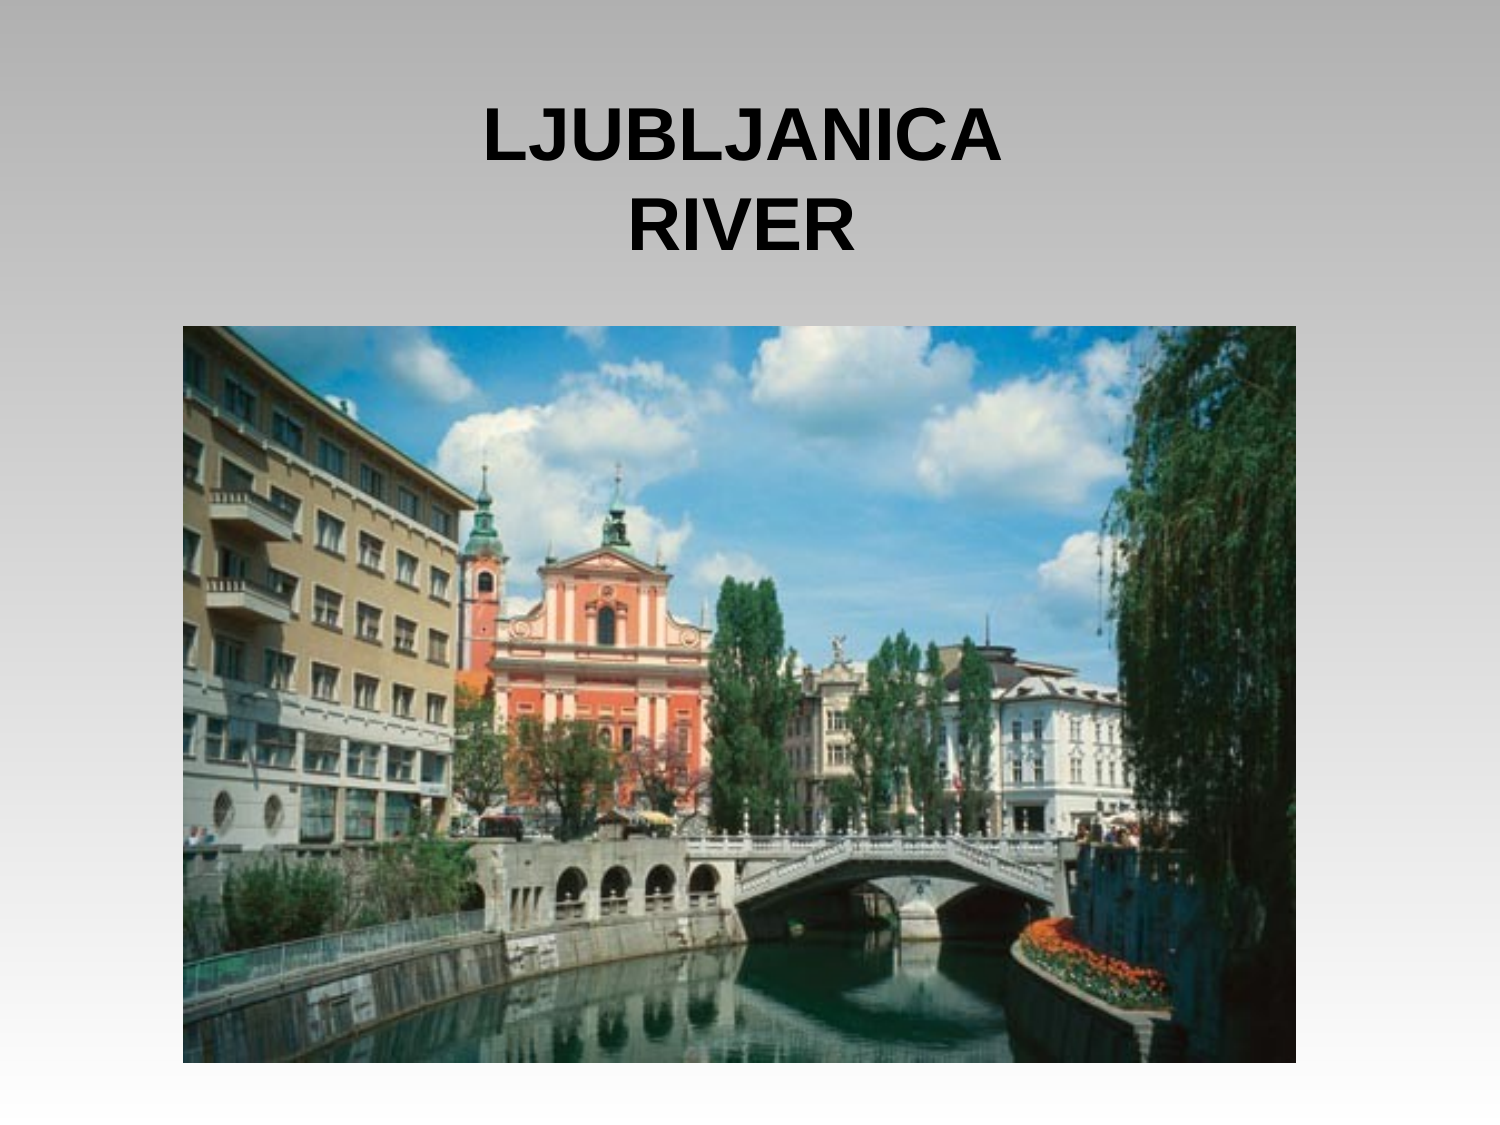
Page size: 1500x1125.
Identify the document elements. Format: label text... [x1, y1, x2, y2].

text_box LJUBLJANICA RIVER [466, 78, 1018, 273]
picture [183, 326, 1296, 1063]
